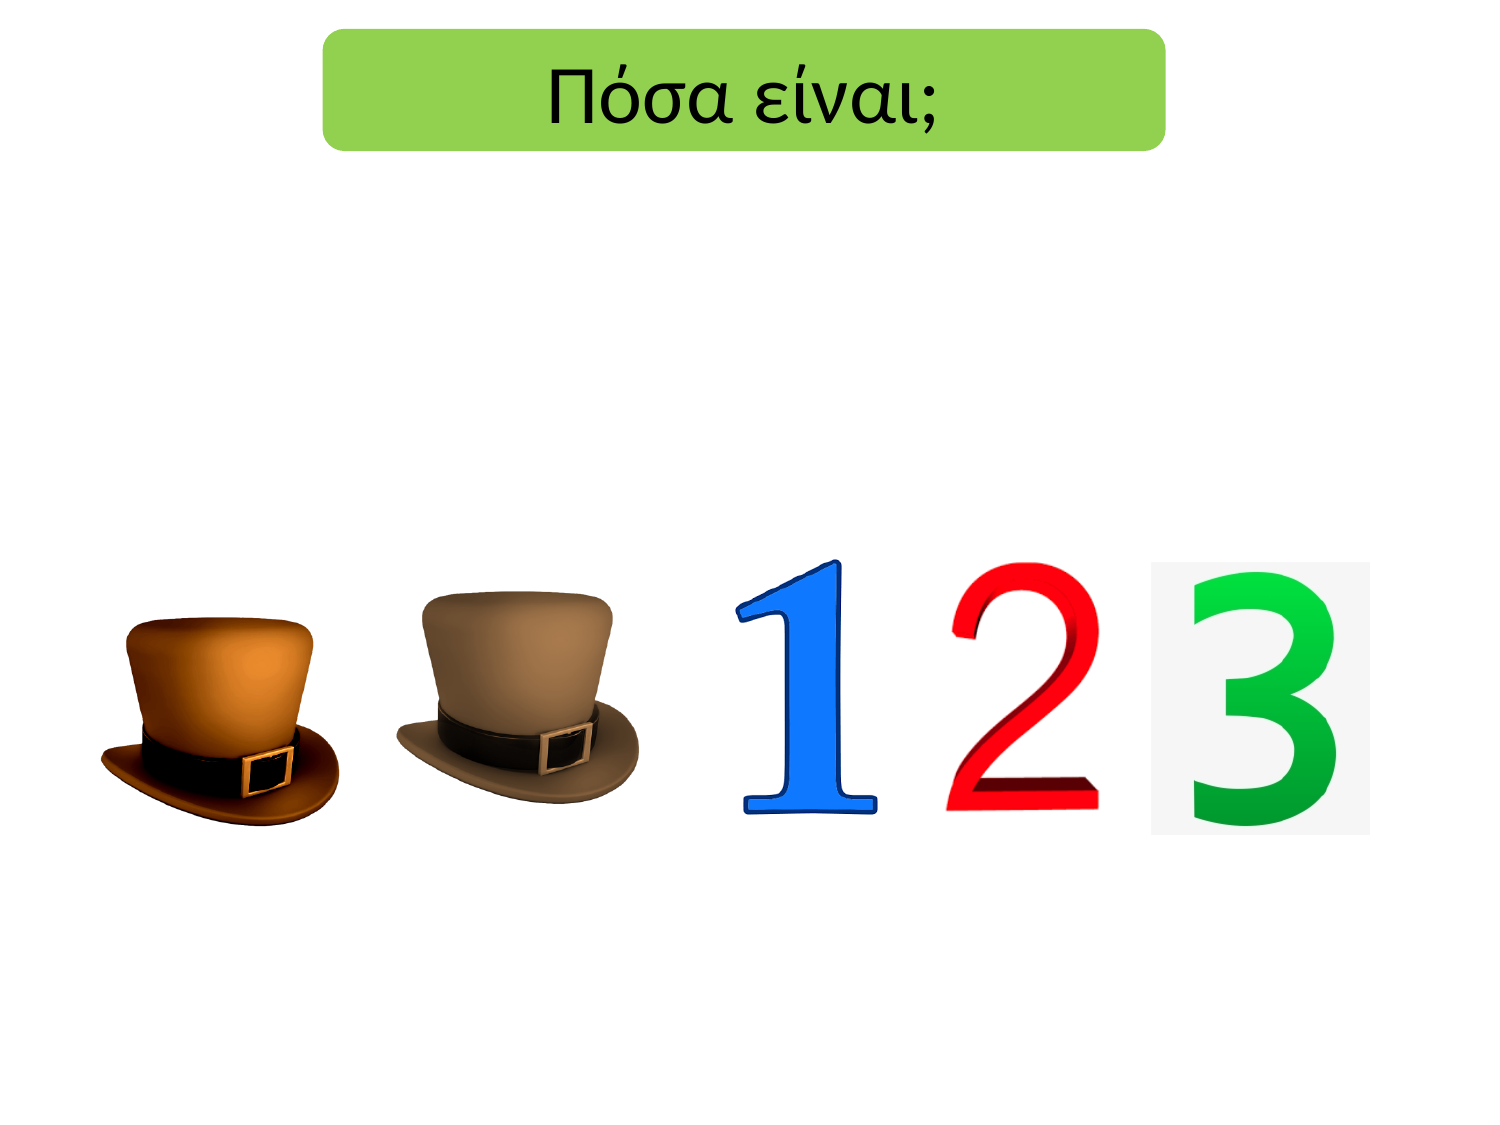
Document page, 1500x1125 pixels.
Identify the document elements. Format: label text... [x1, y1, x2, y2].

picture [726, 550, 886, 823]
picture [88, 609, 356, 840]
picture [383, 583, 656, 818]
picture [891, 550, 1370, 835]
text_box Πόσα είναι; [324, 30, 1164, 149]
